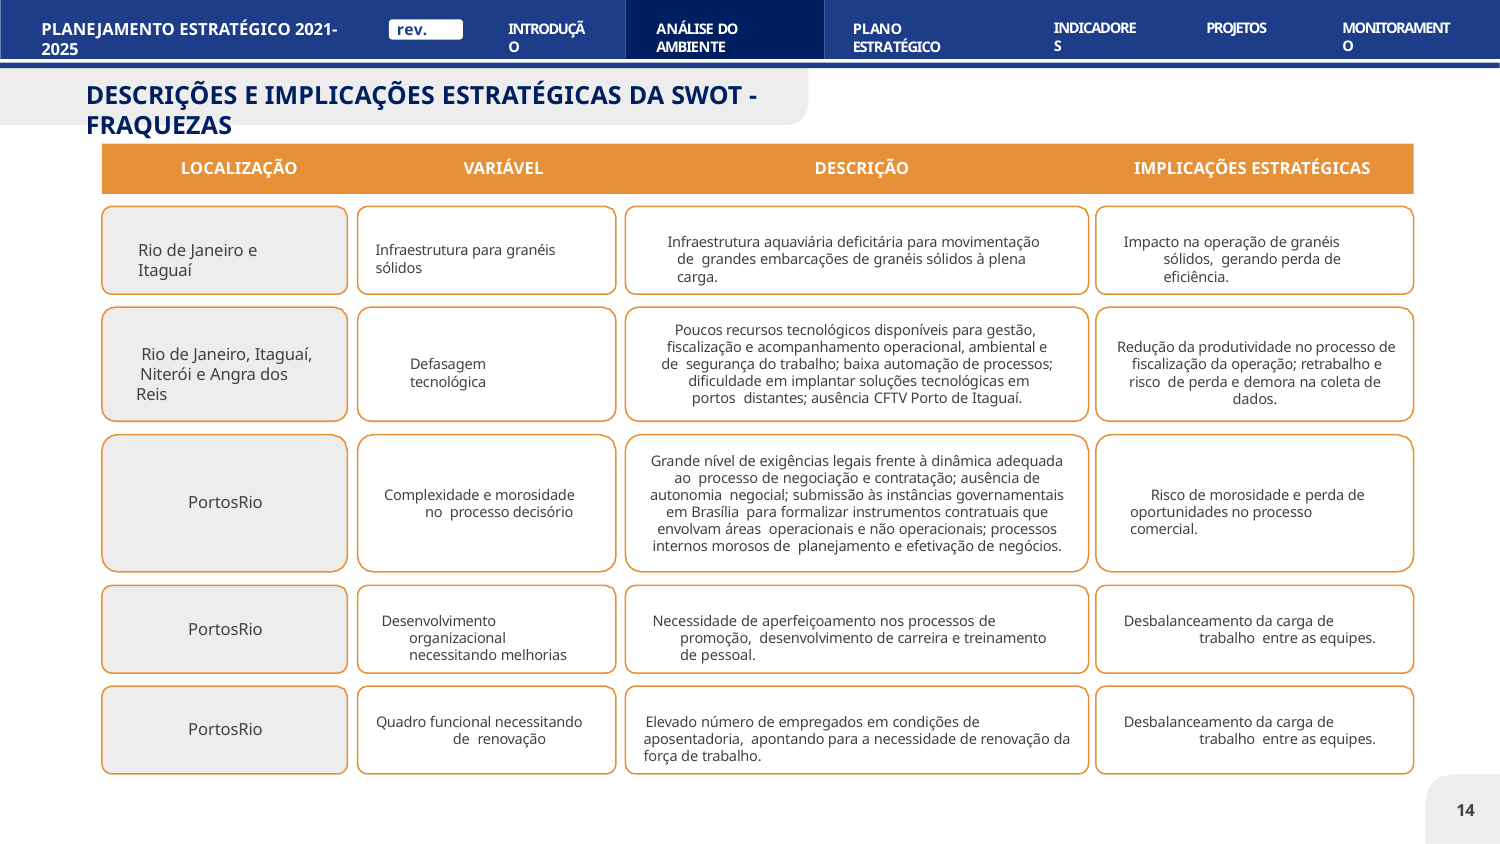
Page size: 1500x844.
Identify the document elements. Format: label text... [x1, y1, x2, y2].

text_box Redução da produtividade no processo de ﬁscalização da operação; retrabalho e risco de perda e demora na coleta de dados. [1112, 335, 1397, 392]
text_box [103, 687, 346, 773]
text_box Elevado número de empregados em condições de aposentadoria, apontando para a necessidade de renovação da força de trabalho. [641, 710, 1072, 750]
text_box LOCALIZAÇÃO VARIÁVEL DESCRIÇÃO IMPLICAÇÕES ESTRATÉGICAS [101, 143, 1414, 194]
text_box Impacto na operação de granéis sólidos, gerando perda de eﬁciência. [1121, 230, 1388, 270]
text_box Grande nível de exigências legais frente à dinâmica adequada ao processo de negociação e contratação; ausência de autonomia negocial; submissão às instâncias governamentais em Brasília para formalizar instrumentos contratuais que envolvam áreas operacionais e não operacionais; processos internos morosos de planejamento e efetivação de negócios. [644, 448, 1069, 557]
text_box [138, 119, 147, 126]
text_box Necessidade de aperfeiçoamento nos processos de promoção, desenvolvimento de carreira e treinamento de pessoal. [650, 609, 1063, 649]
text_box PLANO ESTRATÉGICO [850, 17, 982, 40]
text_box ANÁLISE DO AMBIENTE [654, 17, 796, 40]
text_box rev. 2022 [394, 17, 457, 41]
text_box PortosRio [186, 717, 264, 742]
text_box Desenvolvimento organizacional necessitando melhorias [379, 609, 594, 649]
text_box PortosRio [186, 490, 264, 515]
text_box MONITORAMENTO [1340, 16, 1453, 39]
text_box Infraestrutura aquaviária deﬁcitária para movimentação de grandes embarcações de granéis sólidos à plena carga. [665, 230, 1048, 270]
text_box Desbalanceamento da carga de trabalho entre as equipes. [1121, 710, 1388, 750]
text_box [0, 0, 1500, 59]
text_box [0, 62, 1500, 126]
text_box Rio de Janeiro e Itaguaí [136, 237, 314, 262]
text_box [103, 308, 346, 420]
text_box Infraestrutura para granéis sólidos [373, 239, 600, 261]
text_box Complexidade e morosidade no processo decisório [382, 483, 592, 523]
text_box [103, 436, 346, 571]
text_box [1425, 774, 1500, 844]
text_box PortosRio [186, 616, 264, 641]
text_box Desbalanceamento da carga de trabalho entre as equipes. [1121, 609, 1388, 649]
text_box PROJETOS [1204, 16, 1272, 39]
text_box INTRODUÇÃO [506, 17, 589, 40]
text_box INDICADORES [1051, 16, 1137, 39]
text_box [103, 208, 346, 293]
text_box Defasagem tecnológica [407, 353, 566, 375]
text_box DESCRIÇÕES E IMPLICAÇÕES ESTRATÉGICAS DA SWOT - FRAQUEZAS [83, 77, 790, 112]
text_box PLANEJAMENTO ESTRATÉGICO 2021-2025 [39, 16, 374, 41]
text_box 11 [1450, 799, 1480, 823]
text_box Rio de Janeiro, Itaguaí, Niterói e Angra dos Reis [133, 341, 316, 386]
text_box Poucos recursos tecnológicos disponíveis para gestão, ﬁscalização e acompanhamento operacional, ambiental e de segurança do trabalho; baixa automação de processos; diﬁculdade em implantar soluções tecnológicas em portos distantes; ausência CFTV Porto de Itaguaí. [659, 318, 1055, 410]
text_box Quadro funcional necessitando de renovação [374, 710, 600, 750]
text_box [103, 587, 346, 672]
text_box Risco de morosidade e perda de oportunidades no processo comercial. [1128, 483, 1382, 523]
